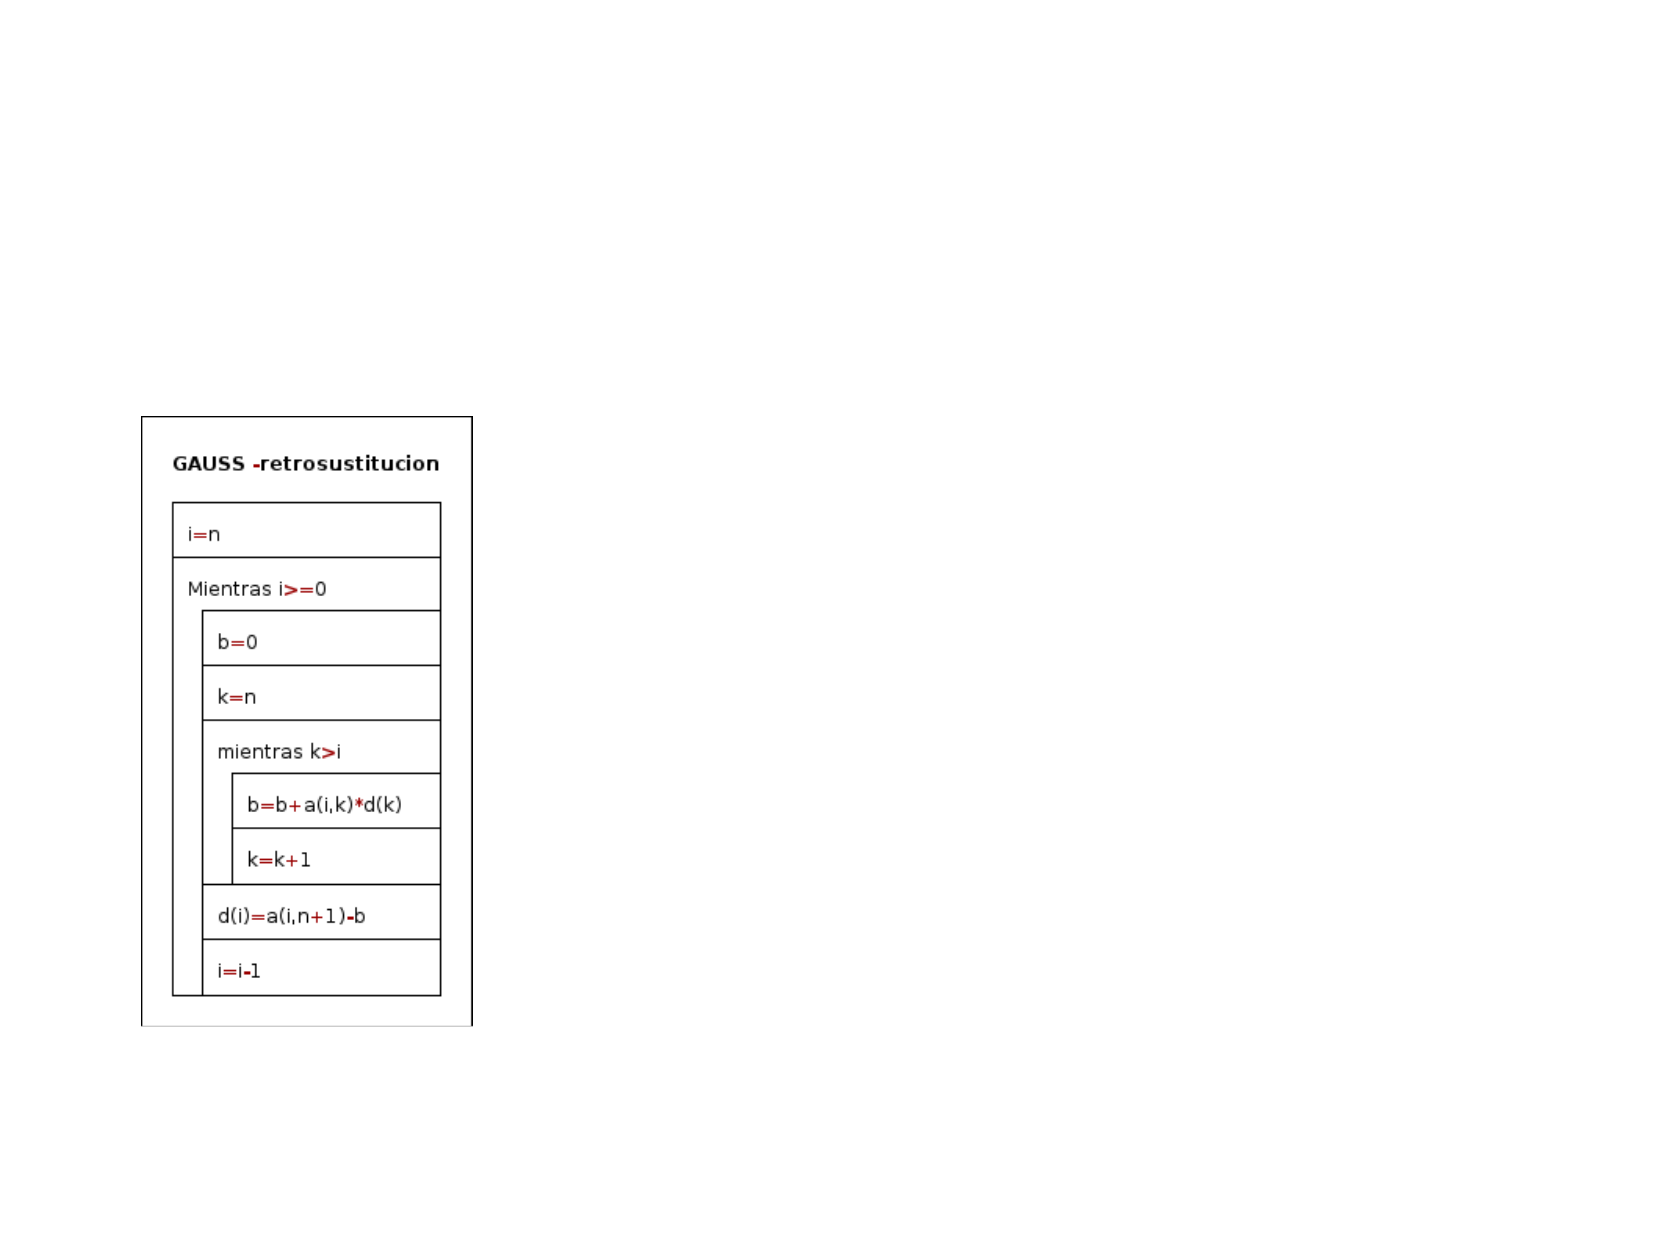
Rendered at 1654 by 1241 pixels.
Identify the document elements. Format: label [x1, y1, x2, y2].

picture [141, 416, 473, 1028]
